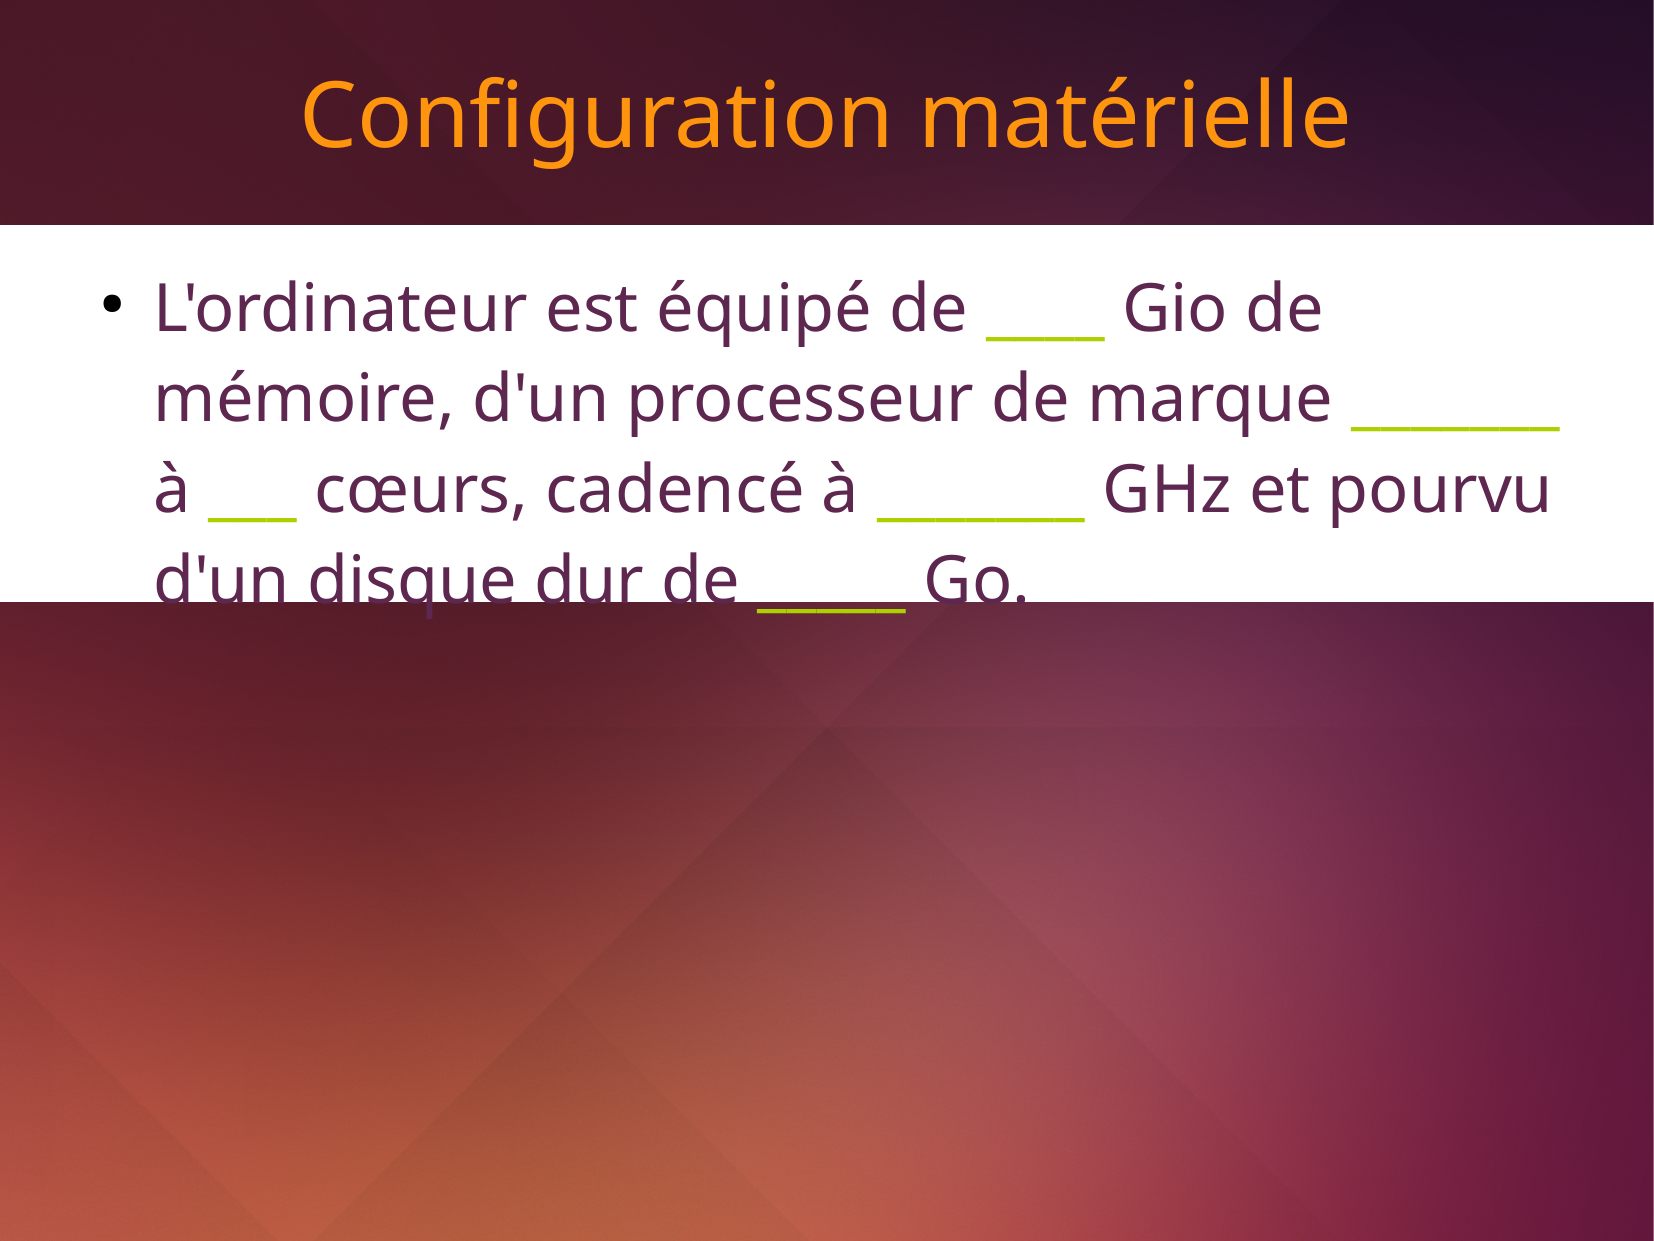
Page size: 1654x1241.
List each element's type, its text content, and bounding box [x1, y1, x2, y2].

list L'ordinateur est équipé de ____ Gio de mémoire, d'un processeur de marque _______ à ___ cœurs, cadencé à _______ GHz et pourvu d'un disque dur de _____ Go. [82, 259, 1571, 1111]
title Configuration matérielle [82, 8, 1571, 216]
picture [0, 0, 1654, 1241]
